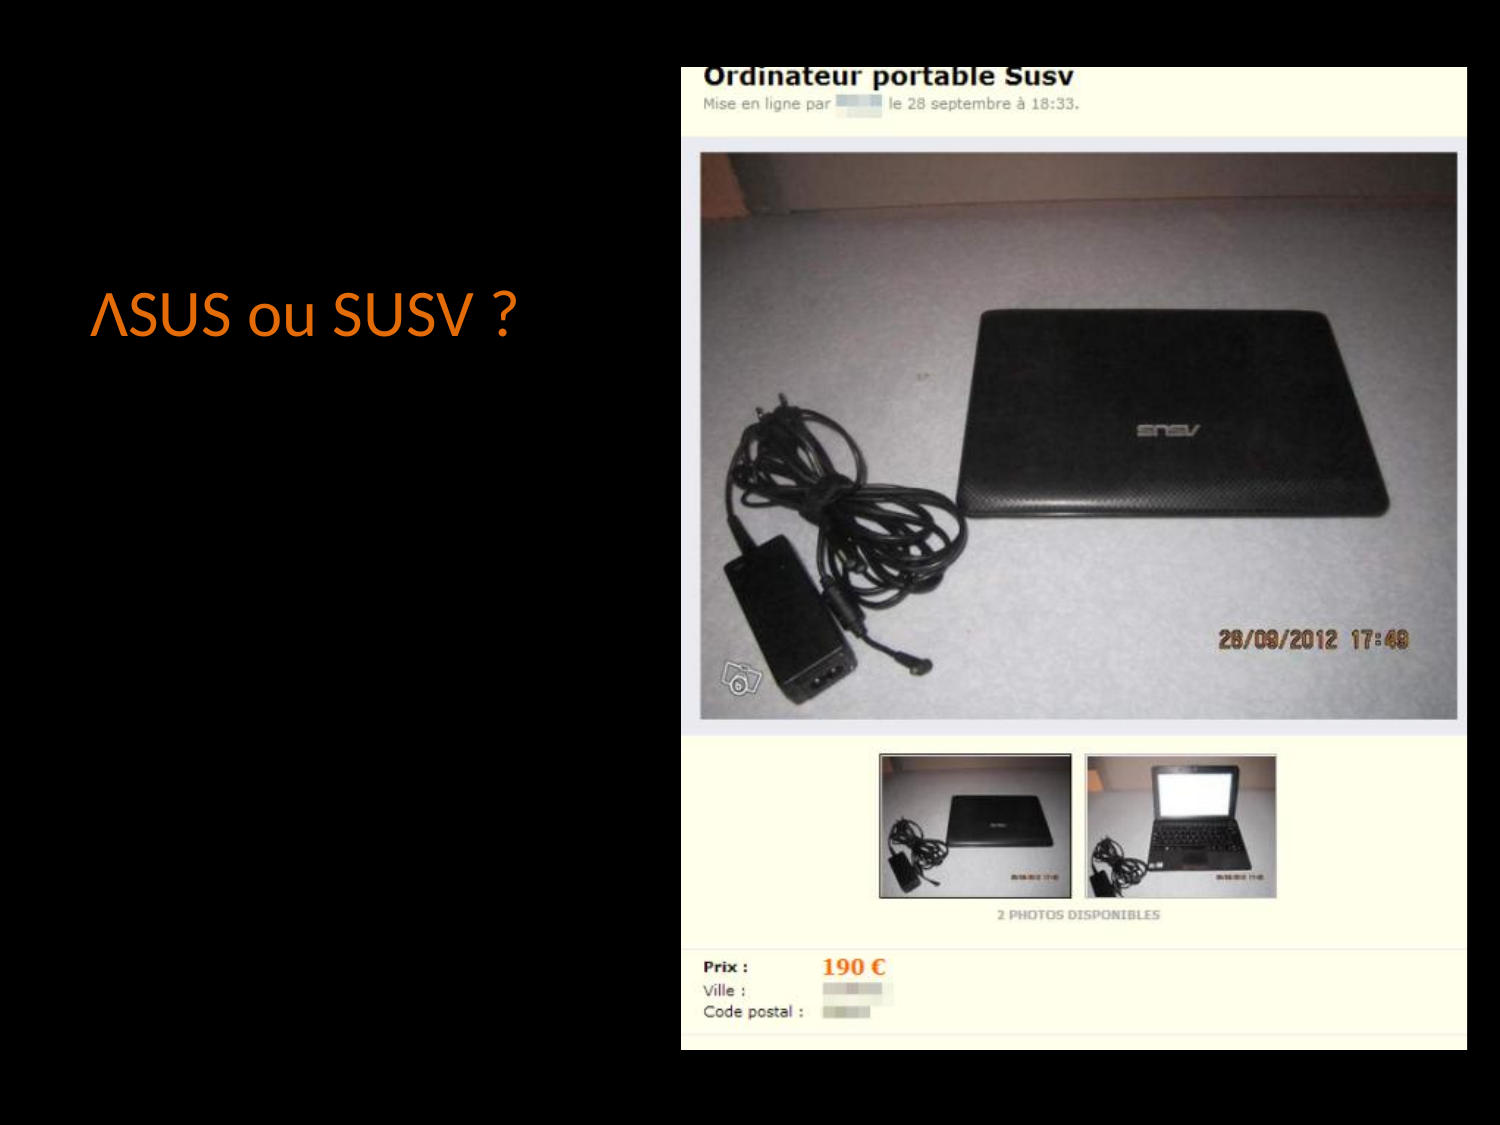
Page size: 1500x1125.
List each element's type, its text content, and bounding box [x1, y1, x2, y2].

picture [675, 67, 1468, 1051]
list ɅSUS ou SUSV ? [75, 262, 597, 445]
